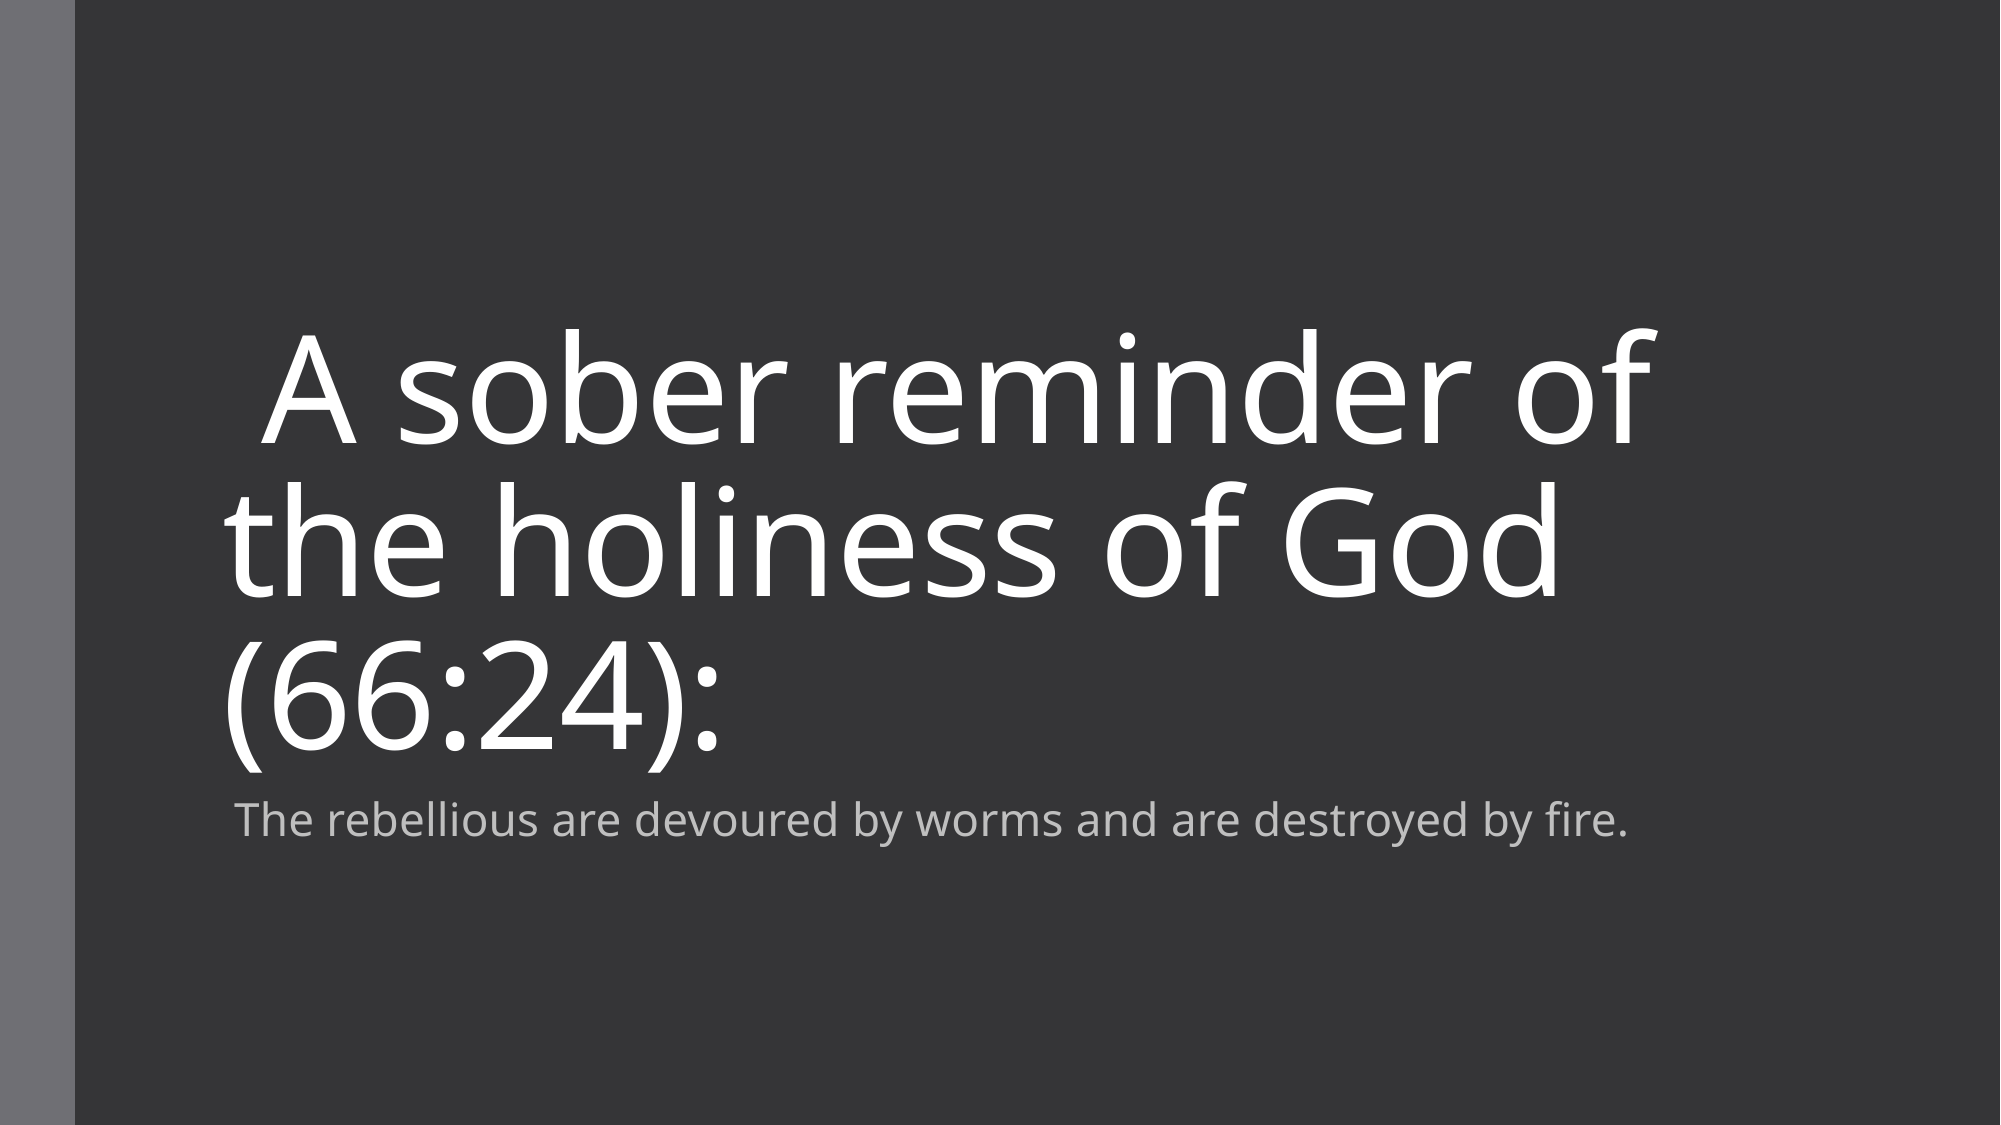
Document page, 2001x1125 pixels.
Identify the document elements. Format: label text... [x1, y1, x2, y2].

title A sober reminder of the holiness of God (66:24): [206, 124, 1752, 787]
subtitle The rebellious are devoured by worms and are destroyed by fire. [206, 787, 1752, 1066]
